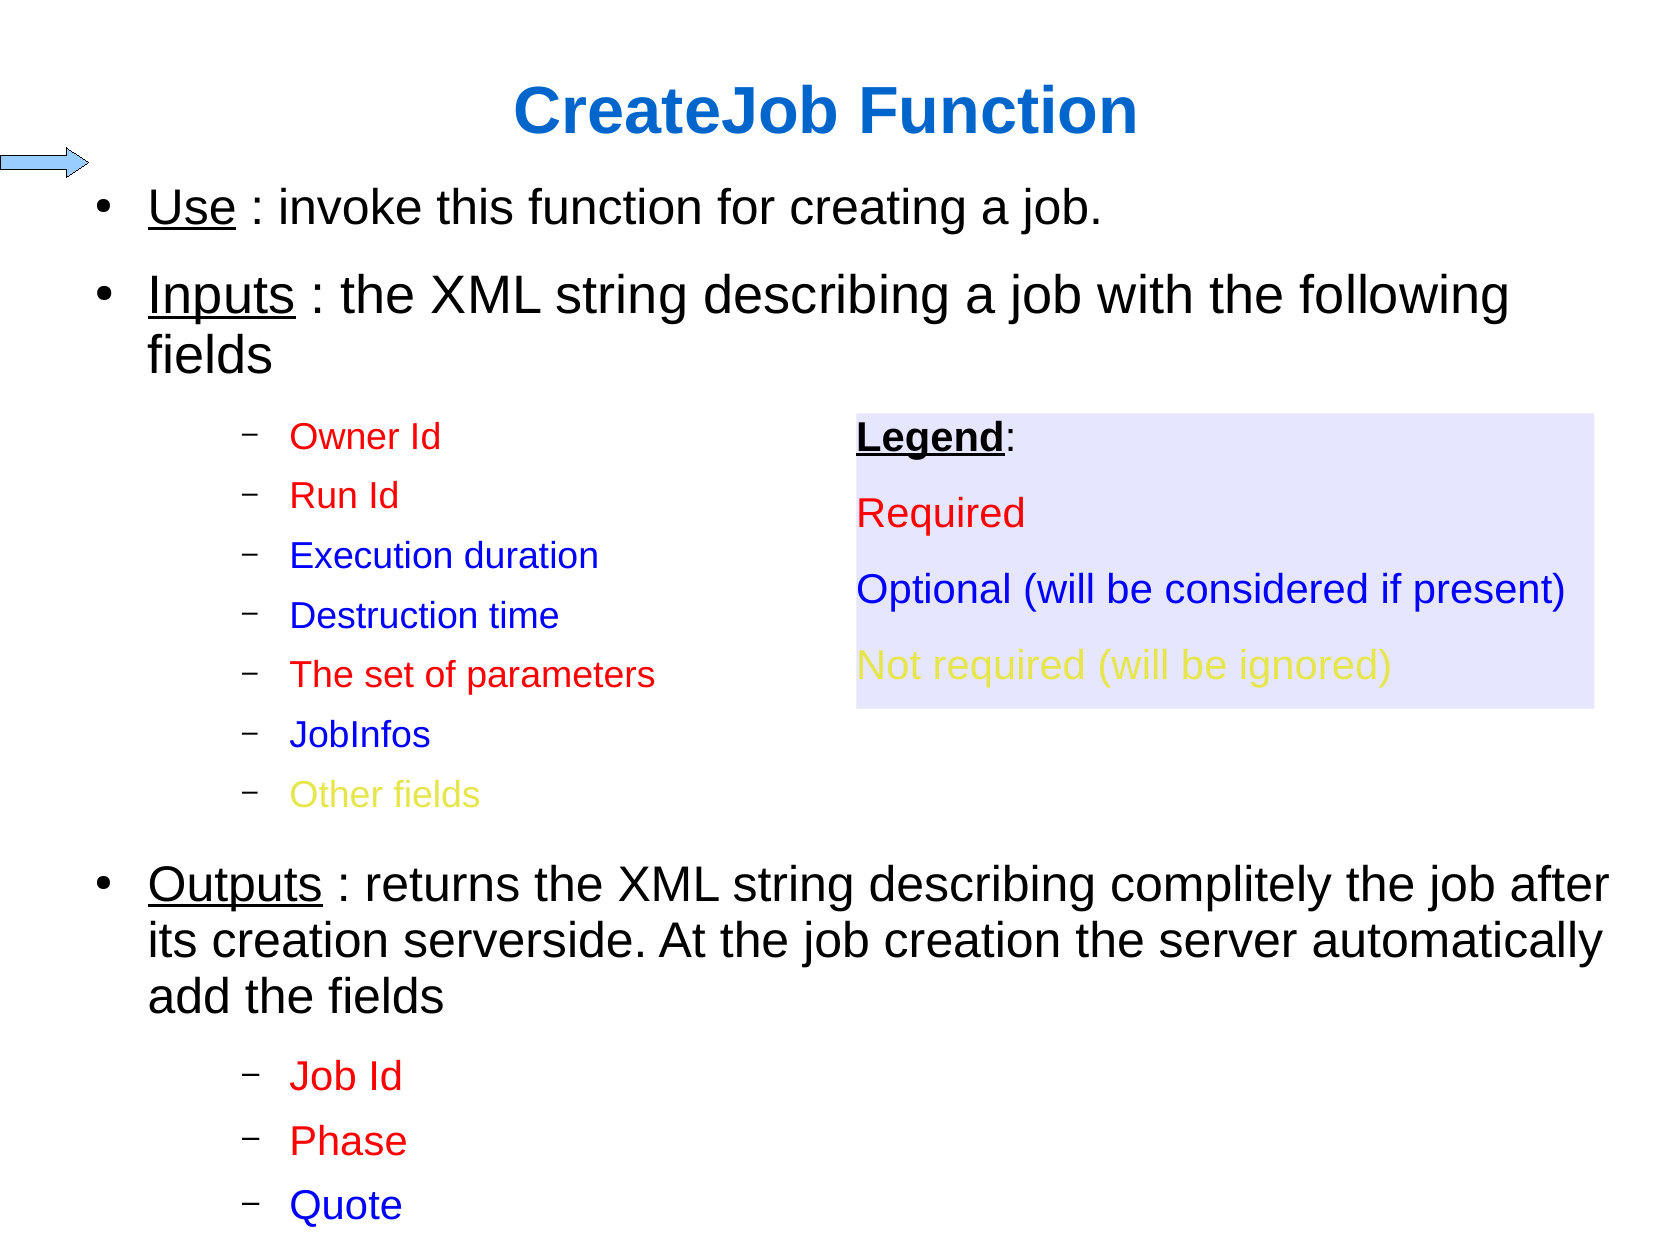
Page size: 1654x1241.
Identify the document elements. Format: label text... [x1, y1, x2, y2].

title CreateJob Function [88, 14, 1565, 179]
text_box [0, 147, 89, 178]
list Use : invoke this function for creating a job. Inputs : the XML string describing a job with the following fields Owner Id Run Id Execution duration Destruction time The set of parameters JobInfos Other fields [76, 179, 1565, 816]
list Outputs : returns the XML string describing complitely the job after its creation serverside. At the job creation the server automatically add the fields Job Id Phase Quote [76, 856, 1625, 1228]
list Legend: Required Optional (will be considered if present) Not required (will be ignored) [856, 413, 1595, 709]
